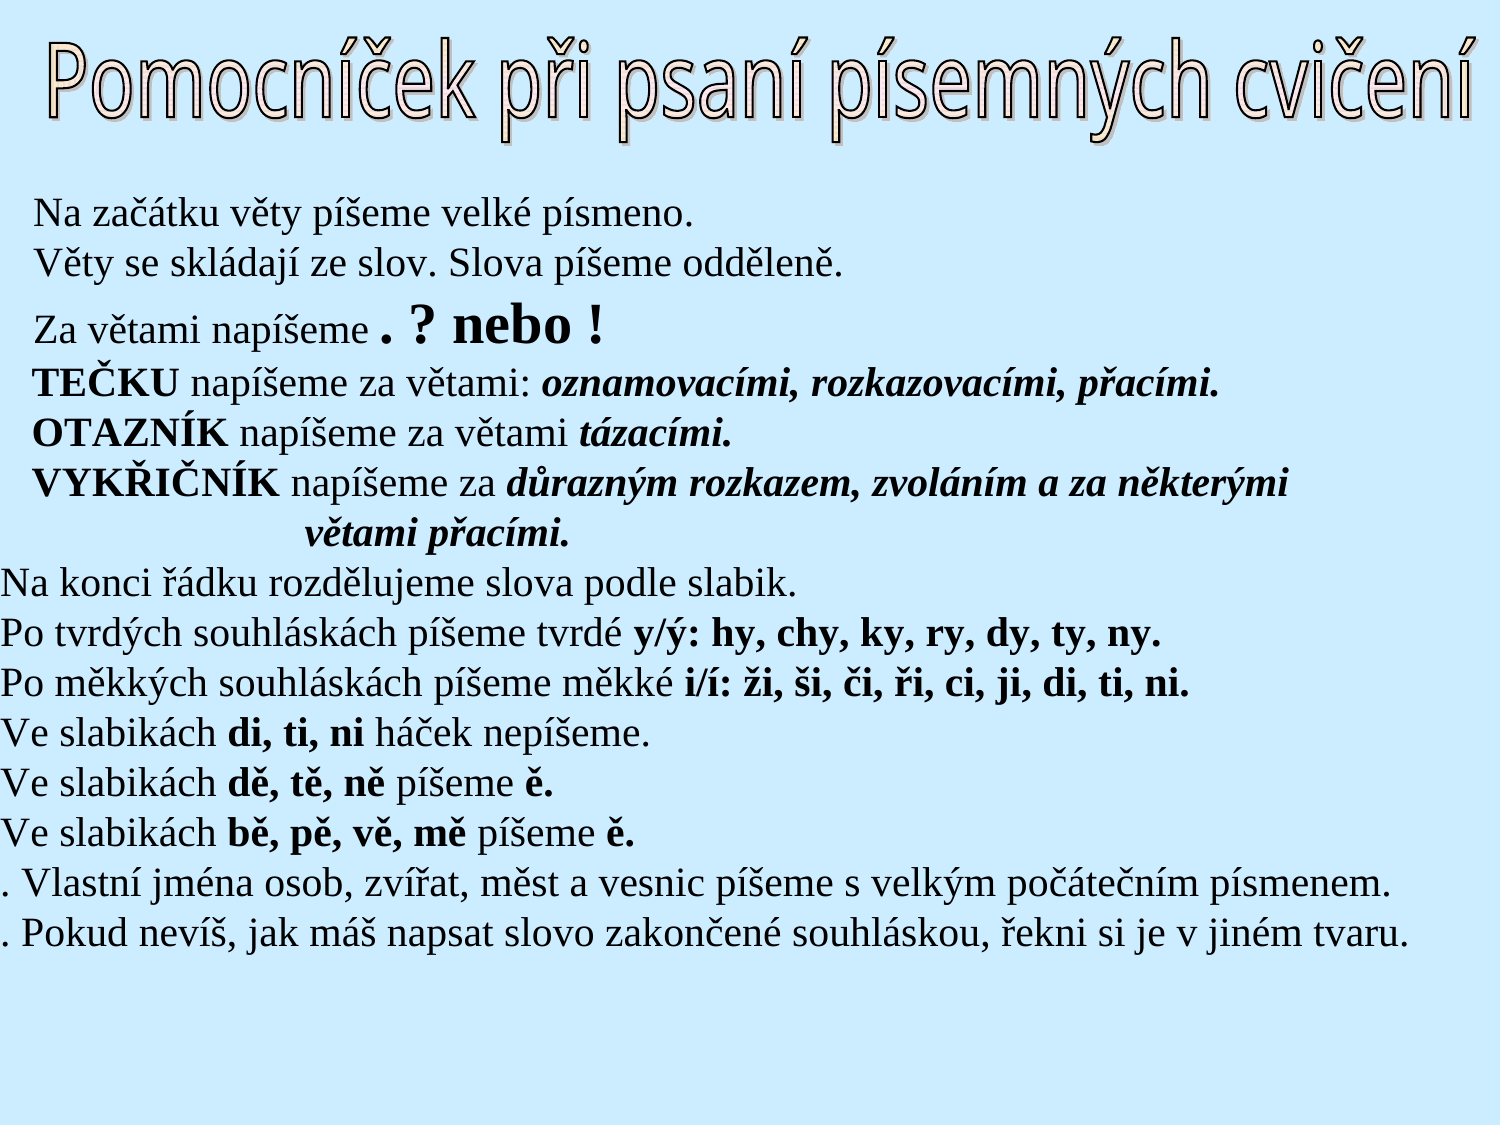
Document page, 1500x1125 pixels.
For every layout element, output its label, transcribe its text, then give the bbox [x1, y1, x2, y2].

text_box Pomocníček při psaní písemných cvičení [256, 60, 287, 119]
text_box Pomocníček při psaní písemných cvičení [978, 60, 1038, 118]
text_box Pomocníček při psaní písemných cvičení [1133, 60, 1164, 119]
text_box Pomocníček při psaní písemných cvičení [359, 60, 390, 119]
text_box Pomocníček při psaní písemných cvičení [295, 60, 330, 118]
text_box Pomocníček při psaní písemných cvičení [1413, 60, 1449, 118]
text_box Pomocníček při psaní písemných cvičení [1331, 60, 1362, 119]
text_box Pomocníček při psaní písemných cvičení [933, 60, 969, 119]
text_box Pomocníček při psaní písemných cvičení [548, 60, 573, 118]
text_box Pomocníček při psaní písemných cvičení [50, 42, 85, 118]
text_box Pomocníček při psaní písemných cvičení [396, 60, 432, 119]
text_box Pomocníček při psaní písemných cvičení [1049, 60, 1085, 118]
text_box Pomocníček při psaní písemných cvičení [1172, 38, 1207, 118]
text_box Pomocníček při psaní písemných cvičení [1368, 60, 1404, 119]
text_box Na začátku věty píšeme velké písmeno. Věty se skládají ze slov. Slova píšeme odděleně. Za větami napíšeme . ? nebo ! TEČKU napíšeme za větami: oznamovacími, rozkazovacími, přacími. OTAZNÍK napíšeme za větami tázacími. VYKŘIČNÍK napíšeme za důrazným rozkazem, zvoláním a za některými větami přacími. 4. Na konci řádku rozdělujeme slova podle slabik. 5. Po tvrdých souhláskách píšeme tvrdé y/ý: hy, chy, ky, ry, dy, ty, ny. 6. Po měkkých souhláskách píšeme měkké i/í: ži, ši, či, ři, ci, ji, di, ti, ni. 7. Ve slabikách di, ti, ni háček nepíšeme. 8. Ve slabikách dě, tě, ně píšeme ě. 9. Ve slabikách bě, pě, vě, mě píšeme ě. 10. Vlastní jména osob, zvířat, měst a vesnic píšeme s velkým počátečním písmenem. 11. Pokud nevíš, jak máš napsat slovo zakončené souhláskou, řekni si je v jiném tvaru. [0, 177, 1500, 1014]
text_box Pomocníček při psaní písemných cvičení [441, 38, 476, 118]
text_box Pomocníček při psaní písemných cvičení [700, 60, 734, 119]
text_box Pomocníček při psaní písemných cvičení [664, 60, 694, 119]
text_box Pomocníček při psaní písemných cvičení [832, 60, 869, 143]
text_box Pomocníček při psaní písemných cvičení [1236, 60, 1267, 119]
text_box Pomocníček při psaní písemných cvičení [1090, 61, 1130, 143]
text_box Pomocníček při psaní písemných cvičení [896, 60, 926, 119]
text_box Pomocníček při psaní písemných cvičení [502, 60, 539, 143]
text_box Pomocníček při psaní písemných cvičení [619, 60, 657, 143]
text_box Pomocníček při psaní písemných cvičení [210, 60, 249, 119]
text_box Pomocníček při psaní písemných cvičení [92, 60, 131, 119]
text_box Pomocníček při psaní písemných cvičení [1269, 61, 1309, 118]
text_box Pomocníček při psaní písemných cvičení [141, 60, 200, 118]
text_box Pomocníček při psaní písemných cvičení [745, 60, 781, 118]
